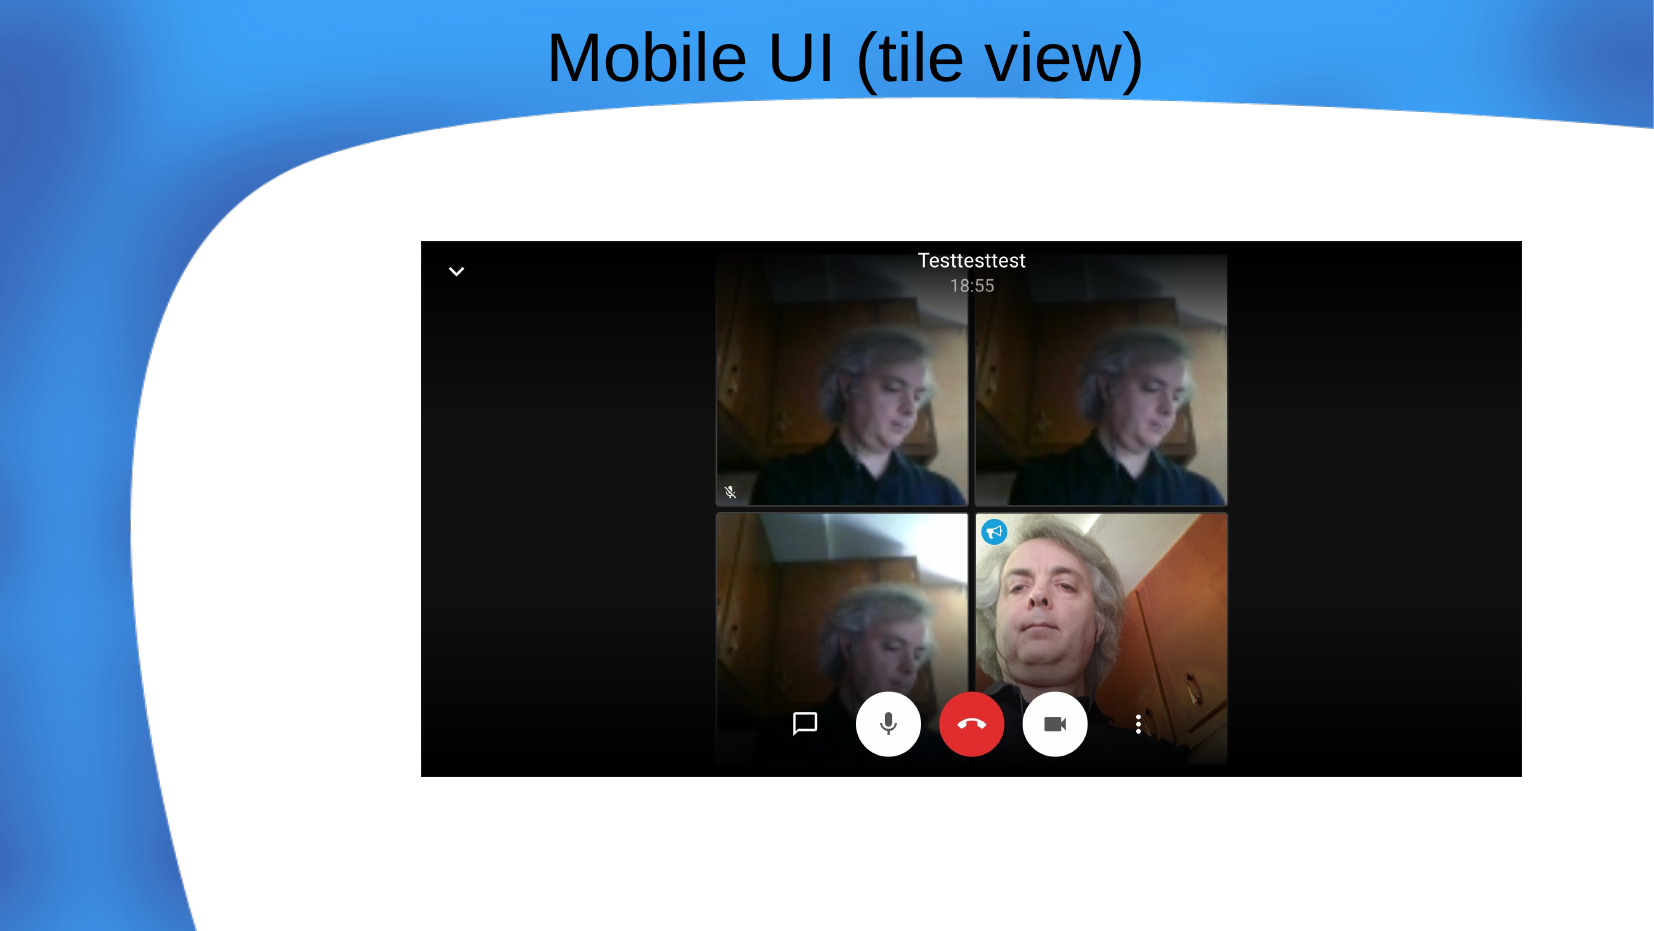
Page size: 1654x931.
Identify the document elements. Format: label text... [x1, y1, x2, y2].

title Mobile UI (tile view) [101, 0, 1591, 136]
picture [0, 0, 1654, 931]
